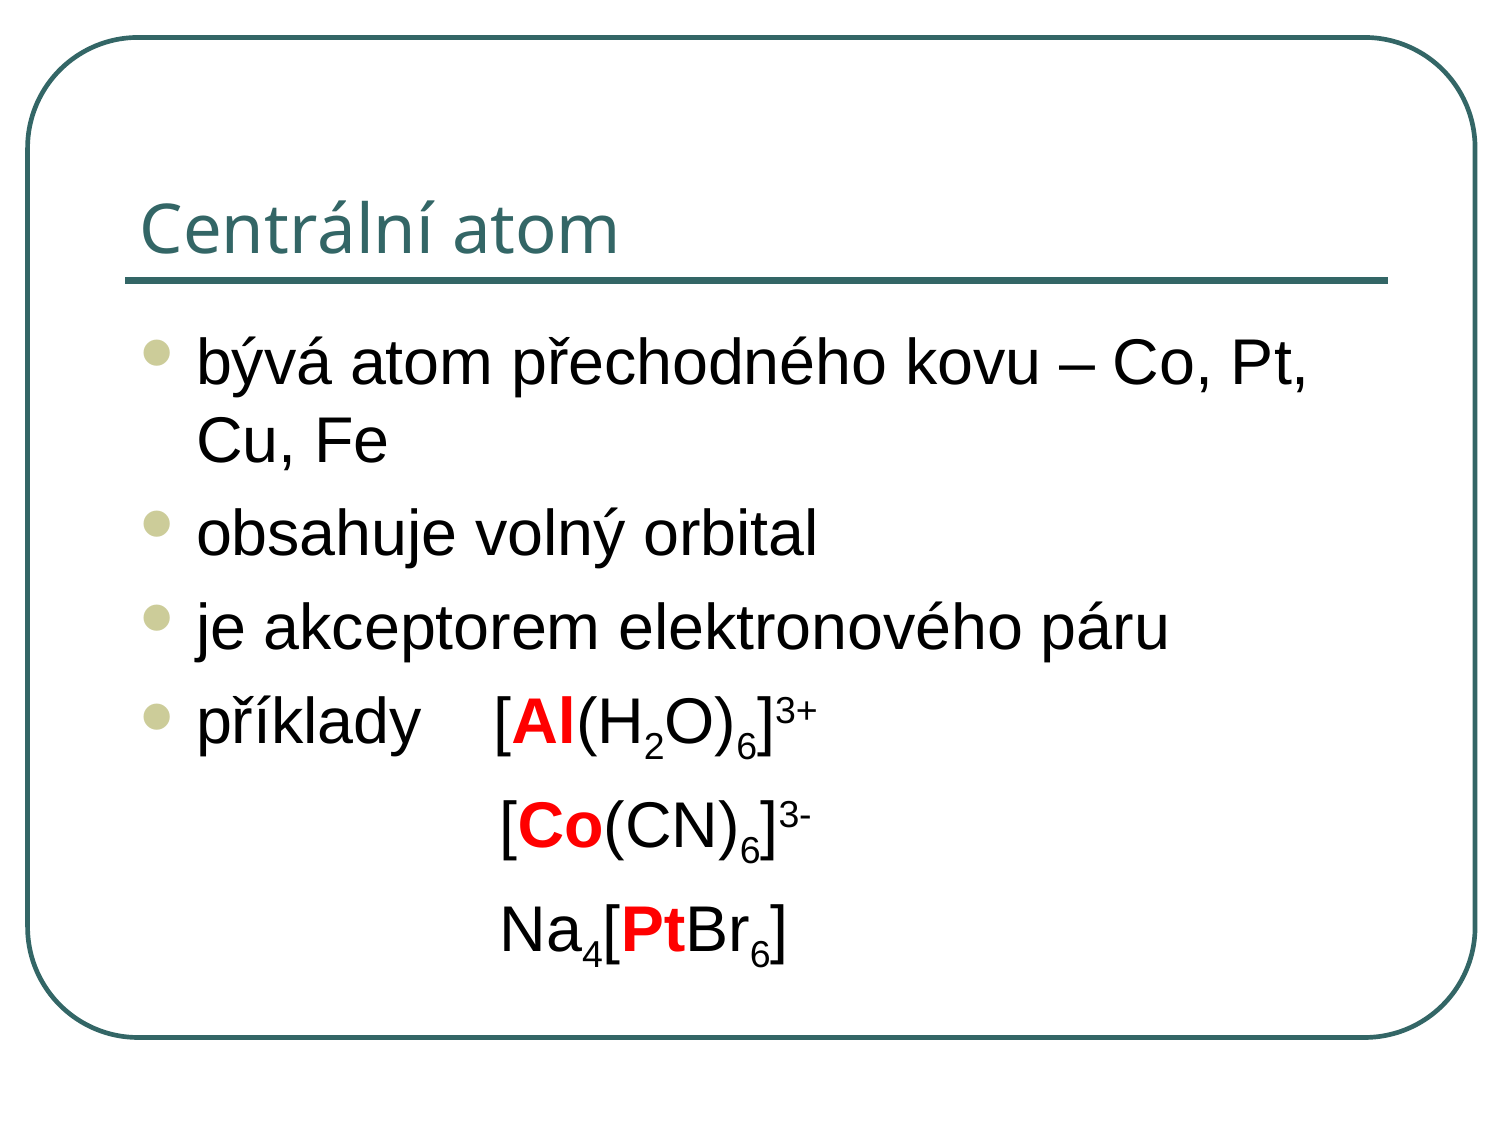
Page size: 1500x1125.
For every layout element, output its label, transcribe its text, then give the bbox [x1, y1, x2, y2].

title Centrální atom [125, 87, 1388, 275]
list bývá atom přechodného kovu – Co, Pt, Cu, Fe obsahuje volný orbital je akceptorem elektronového páru příklady [Al(H2O)6]3+ [Co(CN)6]3- Na4[PtBr6] [125, 312, 1388, 1077]
